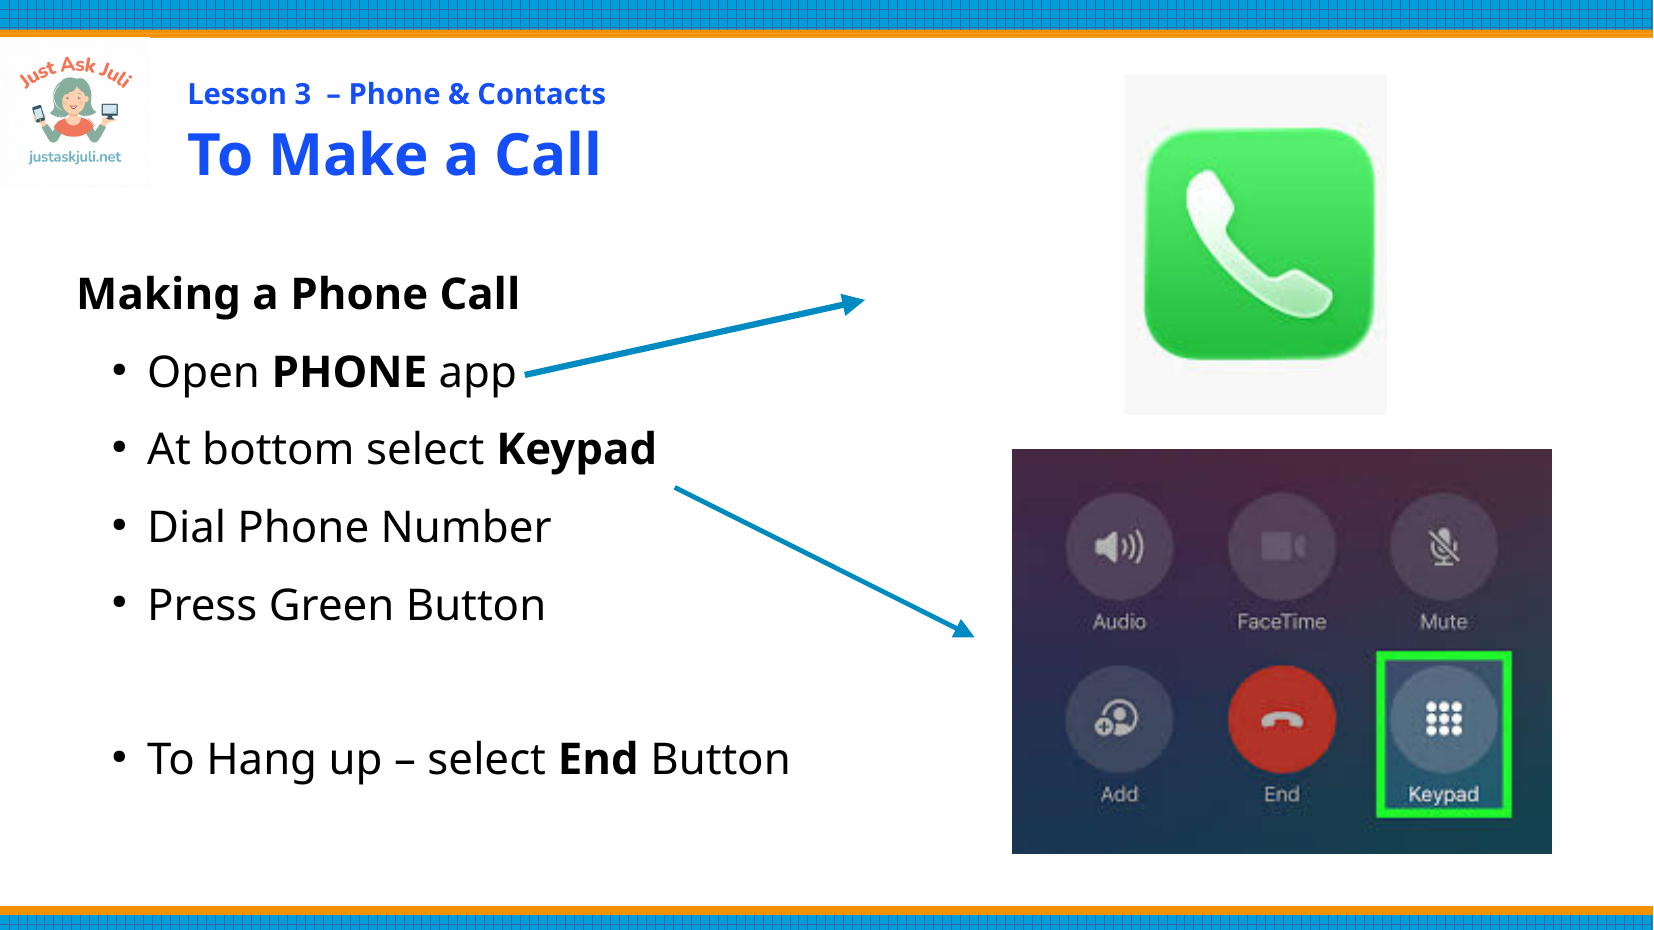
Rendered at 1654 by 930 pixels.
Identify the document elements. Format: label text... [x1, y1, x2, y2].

picture [1124, 74, 1387, 415]
text_box Making a Phone Call Open PHONE app At bottom select Keypad Dial Phone Number Press Green Button To Hang up – select End Button [76, 230, 866, 821]
picture [1012, 449, 1552, 854]
picture [0, 37, 150, 188]
text_box Lesson 3 – Phone & Contacts To Make a Call [187, 67, 780, 199]
